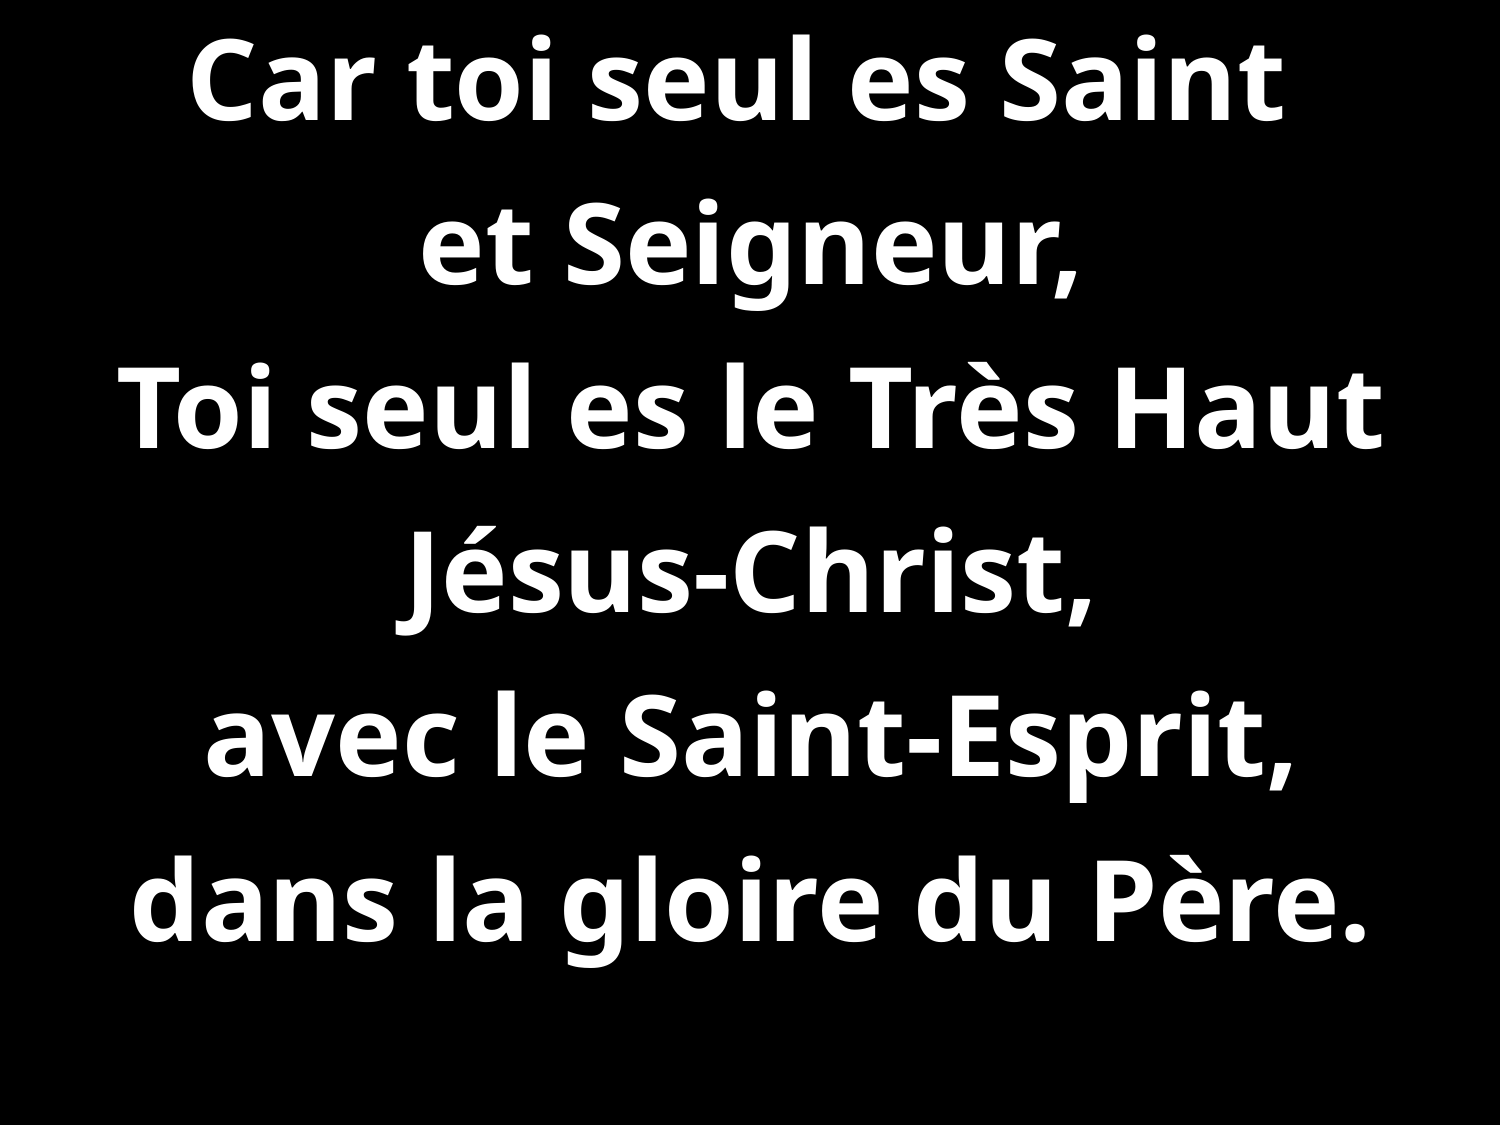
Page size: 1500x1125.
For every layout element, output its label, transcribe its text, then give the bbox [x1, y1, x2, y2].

list Car toi seul es Saint et Seigneur, Toi seul es le Très Haut Jésus-Christ, avec le Saint-Esprit, dans la gloire du Père. [2, 0, 1500, 1125]
